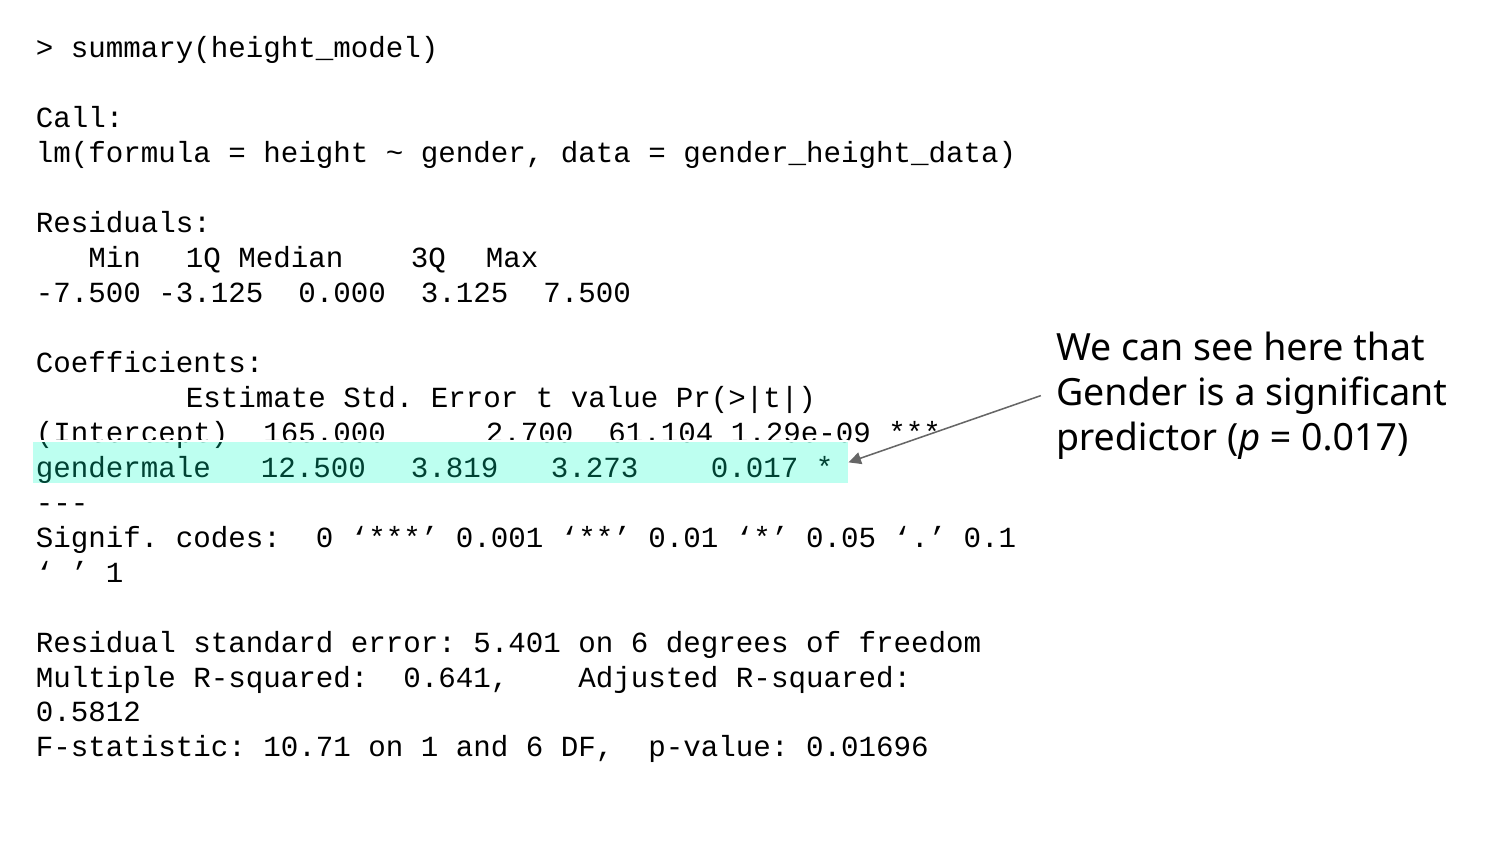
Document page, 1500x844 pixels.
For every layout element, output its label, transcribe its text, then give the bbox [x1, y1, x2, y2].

text_box > summary(height_model) Call: lm(formula = height ~ gender, data = gender_height_data) Residuals: Min 1Q Median 3Q Max -7.500 -3.125 0.000 3.125 7.500 Coefficients: Estimate Std. Error t value Pr(>|t|) (Intercept) 165.000 2.700 61.104 1.29e-09 *** gendermale 12.500 3.819 3.273 0.017 * --- Signif. codes: 0 ‘***’ 0.001 ‘**’ 0.01 ‘*’ 0.05 ‘.’ 0.1 ‘ ’ 1 Residual standard error: 5.401 on 6 degrees of freedom Multiple R-squared: 0.641, Adjusted R-squared: 0.5812 F-statistic: 10.71 on 1 and 6 DF, p-value: 0.01696 [20, 13, 1041, 691]
text_box [32, 440, 849, 484]
text_box We can see here that Gender is a significant predictor (p = 0.017) [1041, 307, 1482, 484]
text_box [41, 464, 48, 474]
